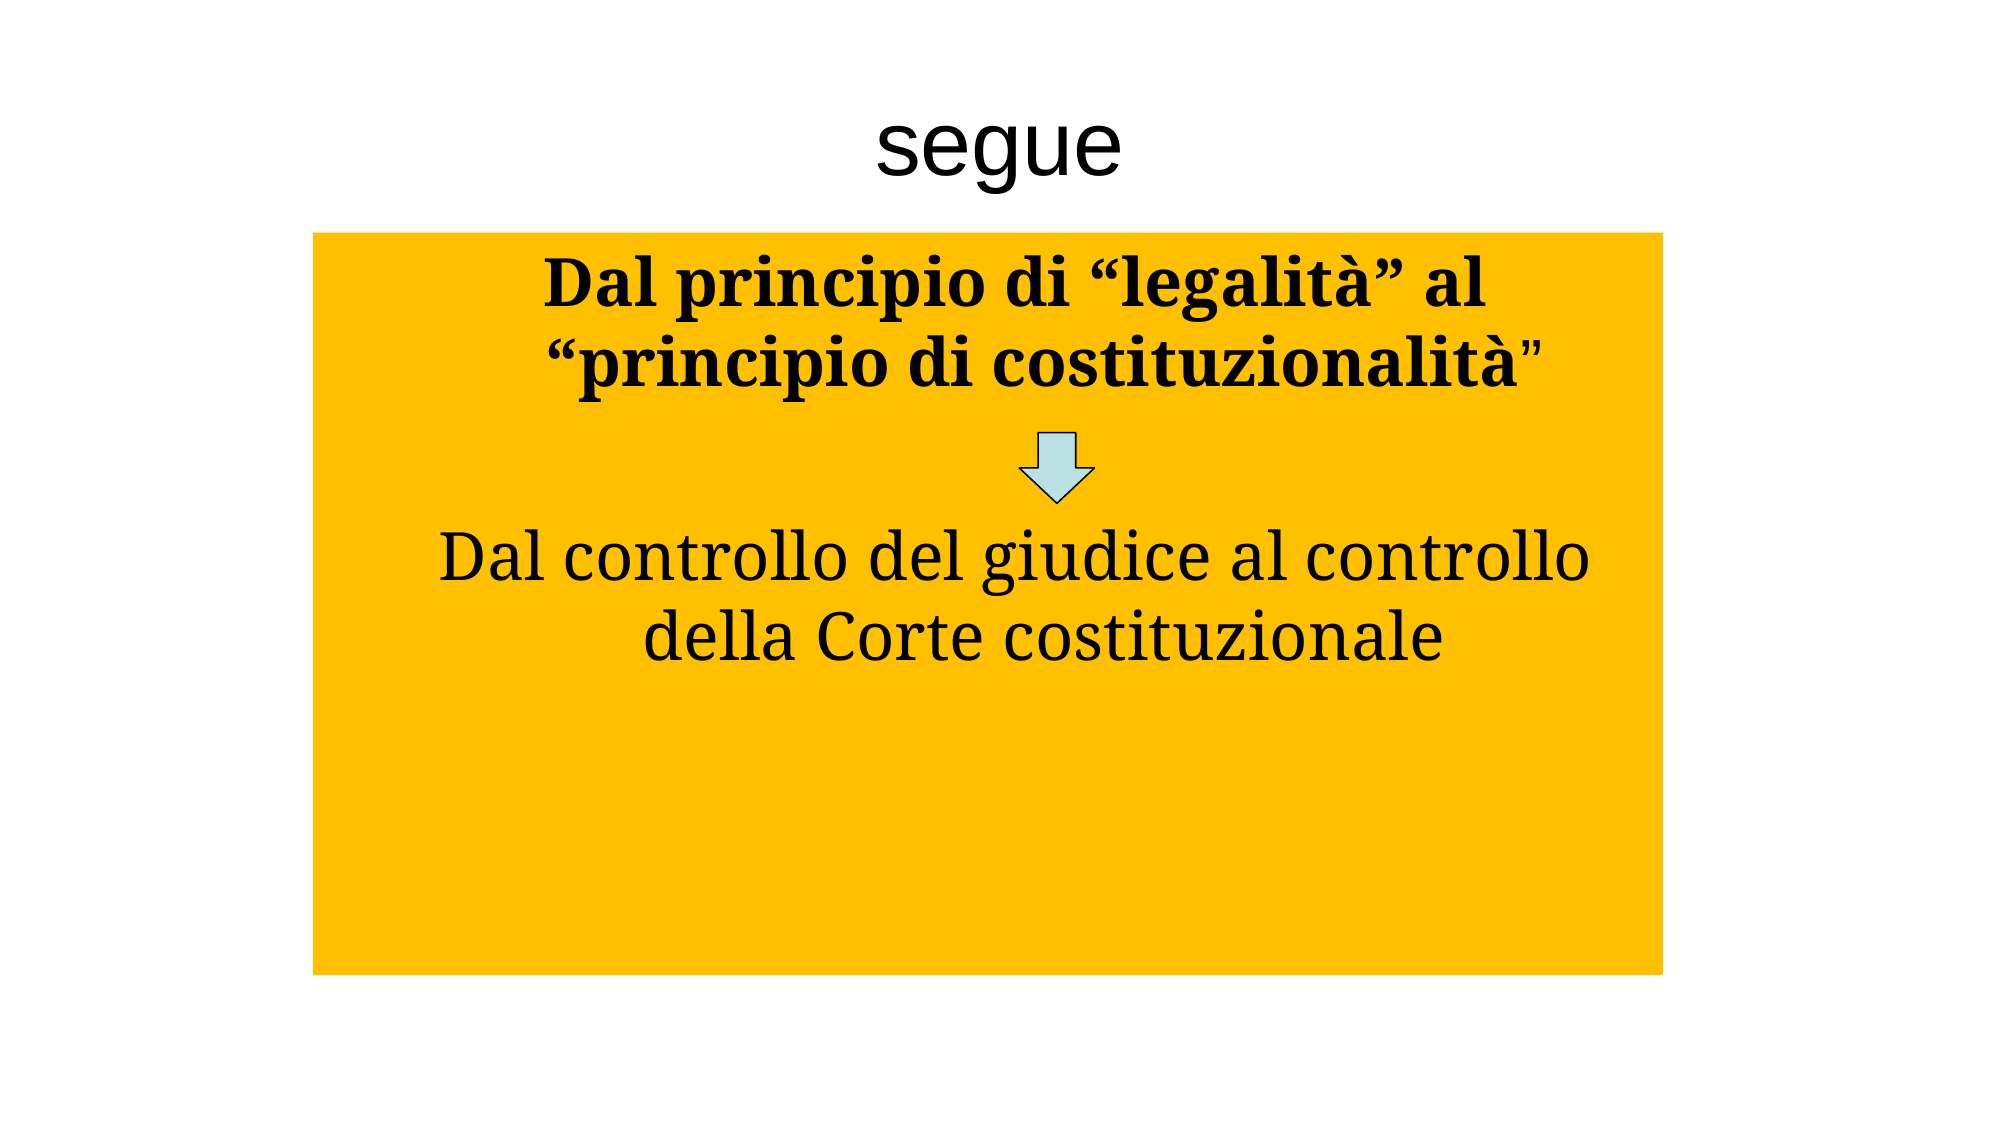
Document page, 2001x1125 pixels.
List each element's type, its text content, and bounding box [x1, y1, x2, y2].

title segue [99, 45, 1900, 233]
list Dal principio di “legalità” al “principio di costituzionalità” Dal controllo del giudice al controllo della Corte costituzionale [312, 232, 1663, 976]
text_box [1019, 432, 1095, 504]
